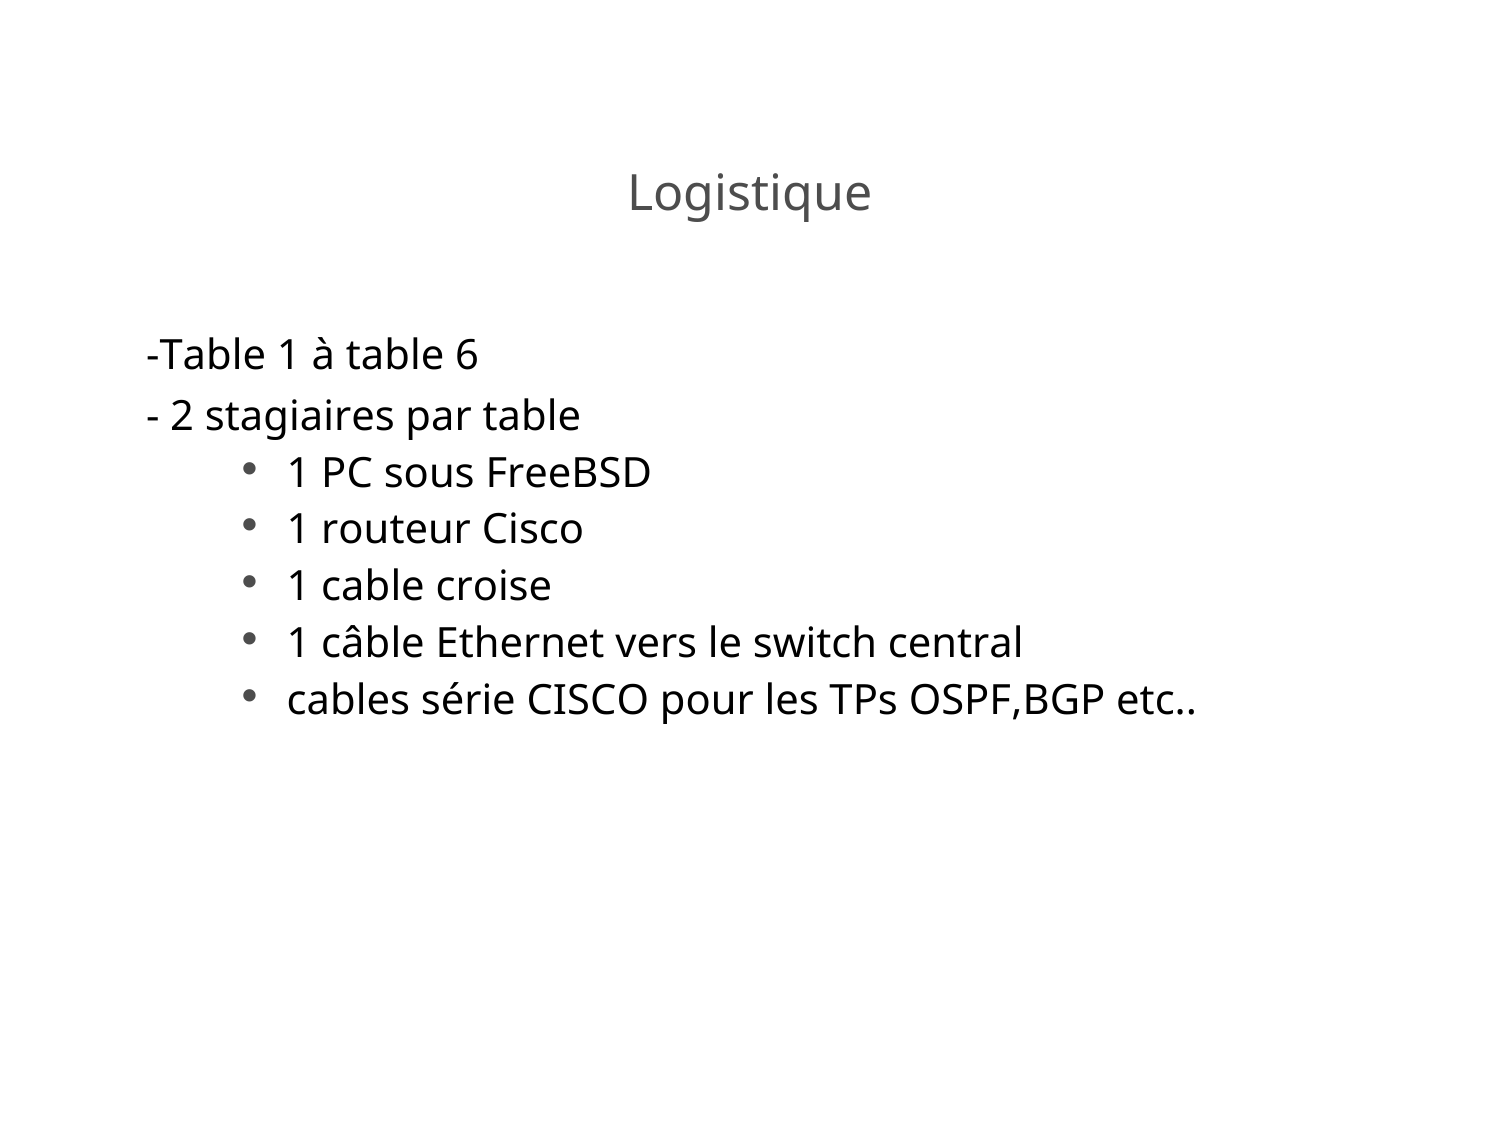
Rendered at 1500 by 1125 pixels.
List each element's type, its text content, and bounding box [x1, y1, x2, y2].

title Logistique [112, 158, 1388, 230]
list -Table 1 à table 6 - 2 stagiaires par table 1 PC sous FreeBSD 1 routeur Cisco 1 cable croise 1 câble Ethernet vers le switch central cables série CISCO pour les TPs OSPF,BGP etc.. [76, 324, 1436, 731]
